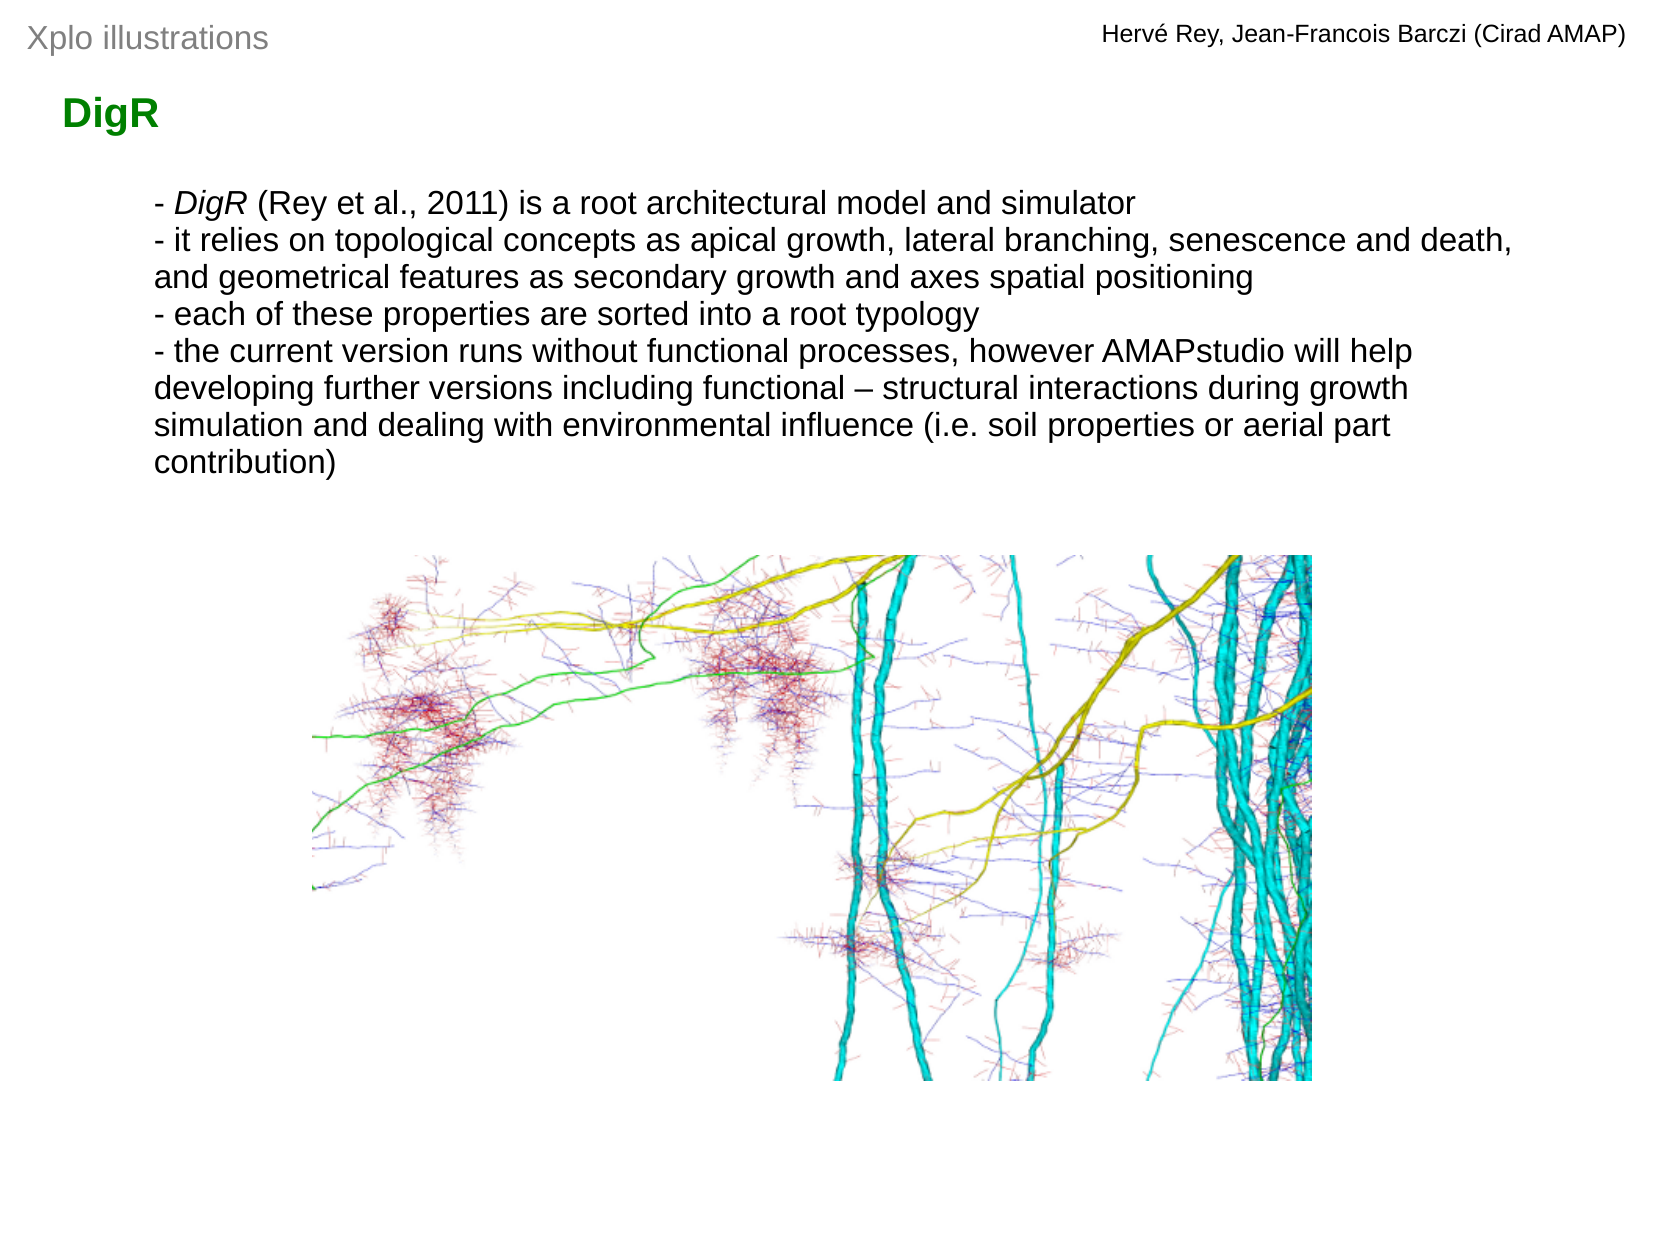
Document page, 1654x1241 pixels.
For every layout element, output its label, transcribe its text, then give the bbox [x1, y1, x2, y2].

picture [312, 555, 1312, 1081]
text_box - DigR (Rey et al., 2011) is a root architectural model and simulator - it relies on topological concepts as apical growth, lateral branching, senescence and death, and geometrical features as secondary growth and axes spatial positioning - each of these properties are sorted into a root typology - the current version runs without functional processes, however AMAPstudio will help developing further versions including functional – structural interactions during growth simulation and dealing with environmental influence (i.e. soil properties or aerial part contribution) [138, 177, 1583, 489]
text_box DigR [47, 82, 756, 144]
text_box Xplo illustrations [11, 11, 426, 64]
text_box Hervé Rey, Jean-Francois Barczi (Cirad AMAP) [670, 11, 1642, 55]
